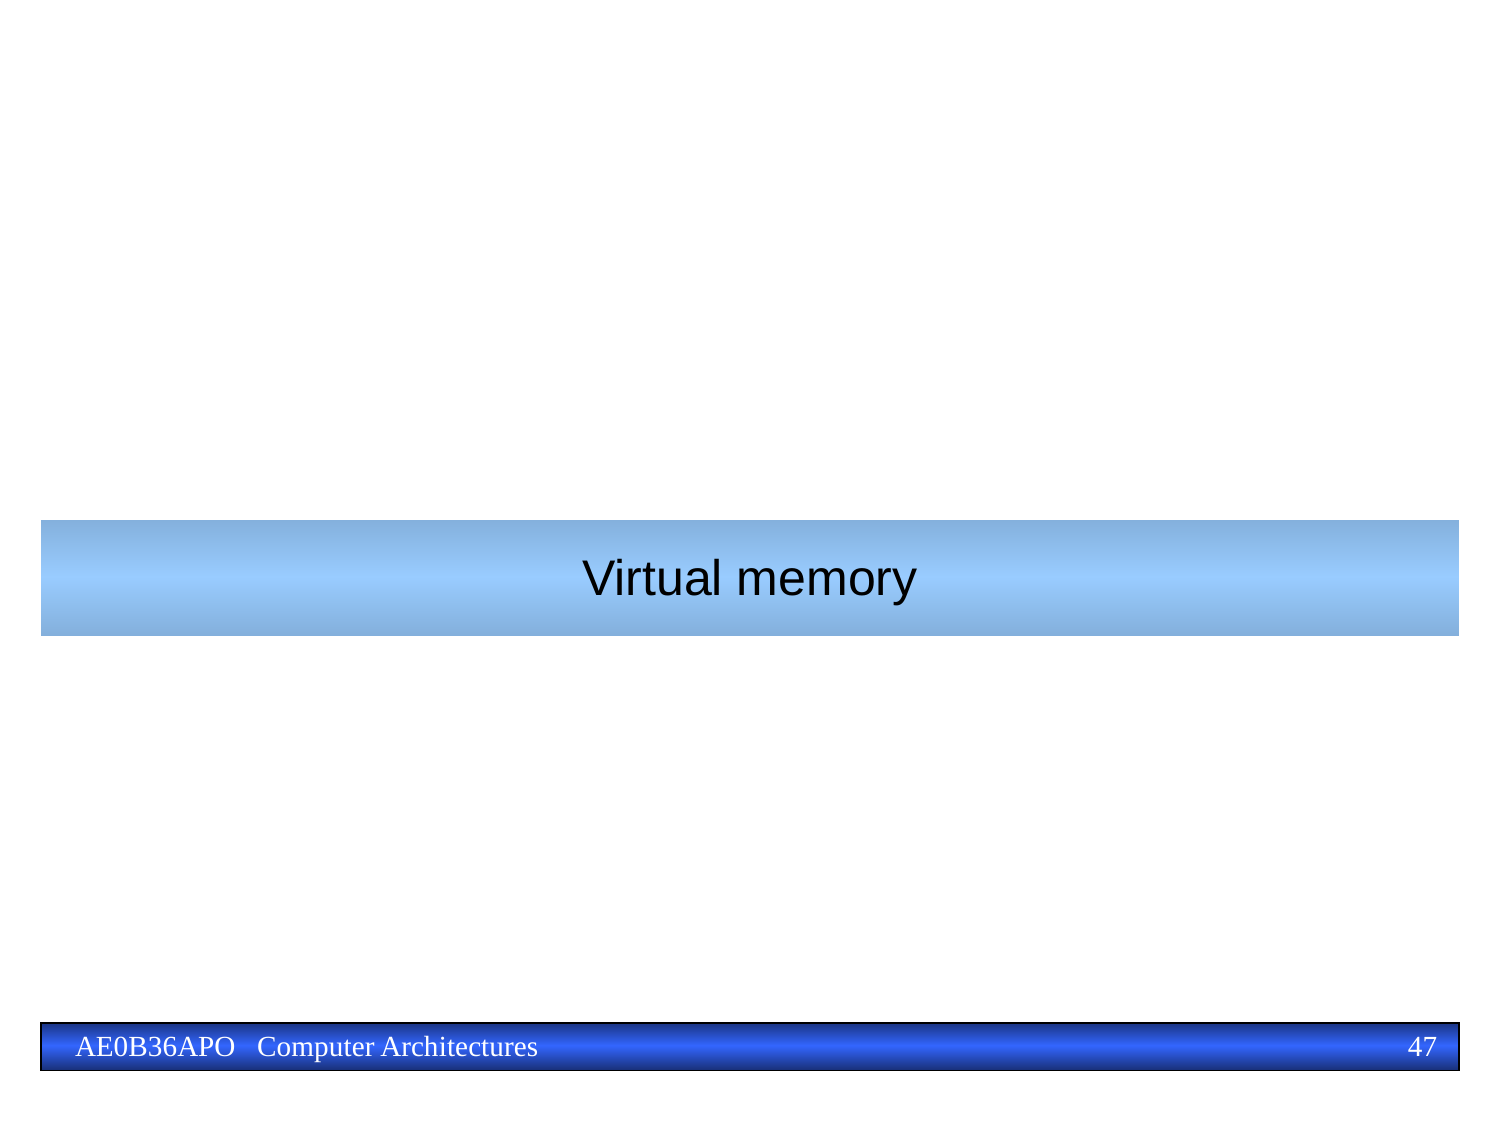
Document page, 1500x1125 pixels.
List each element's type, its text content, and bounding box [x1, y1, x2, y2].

title Virtual memory [41, 520, 1459, 636]
